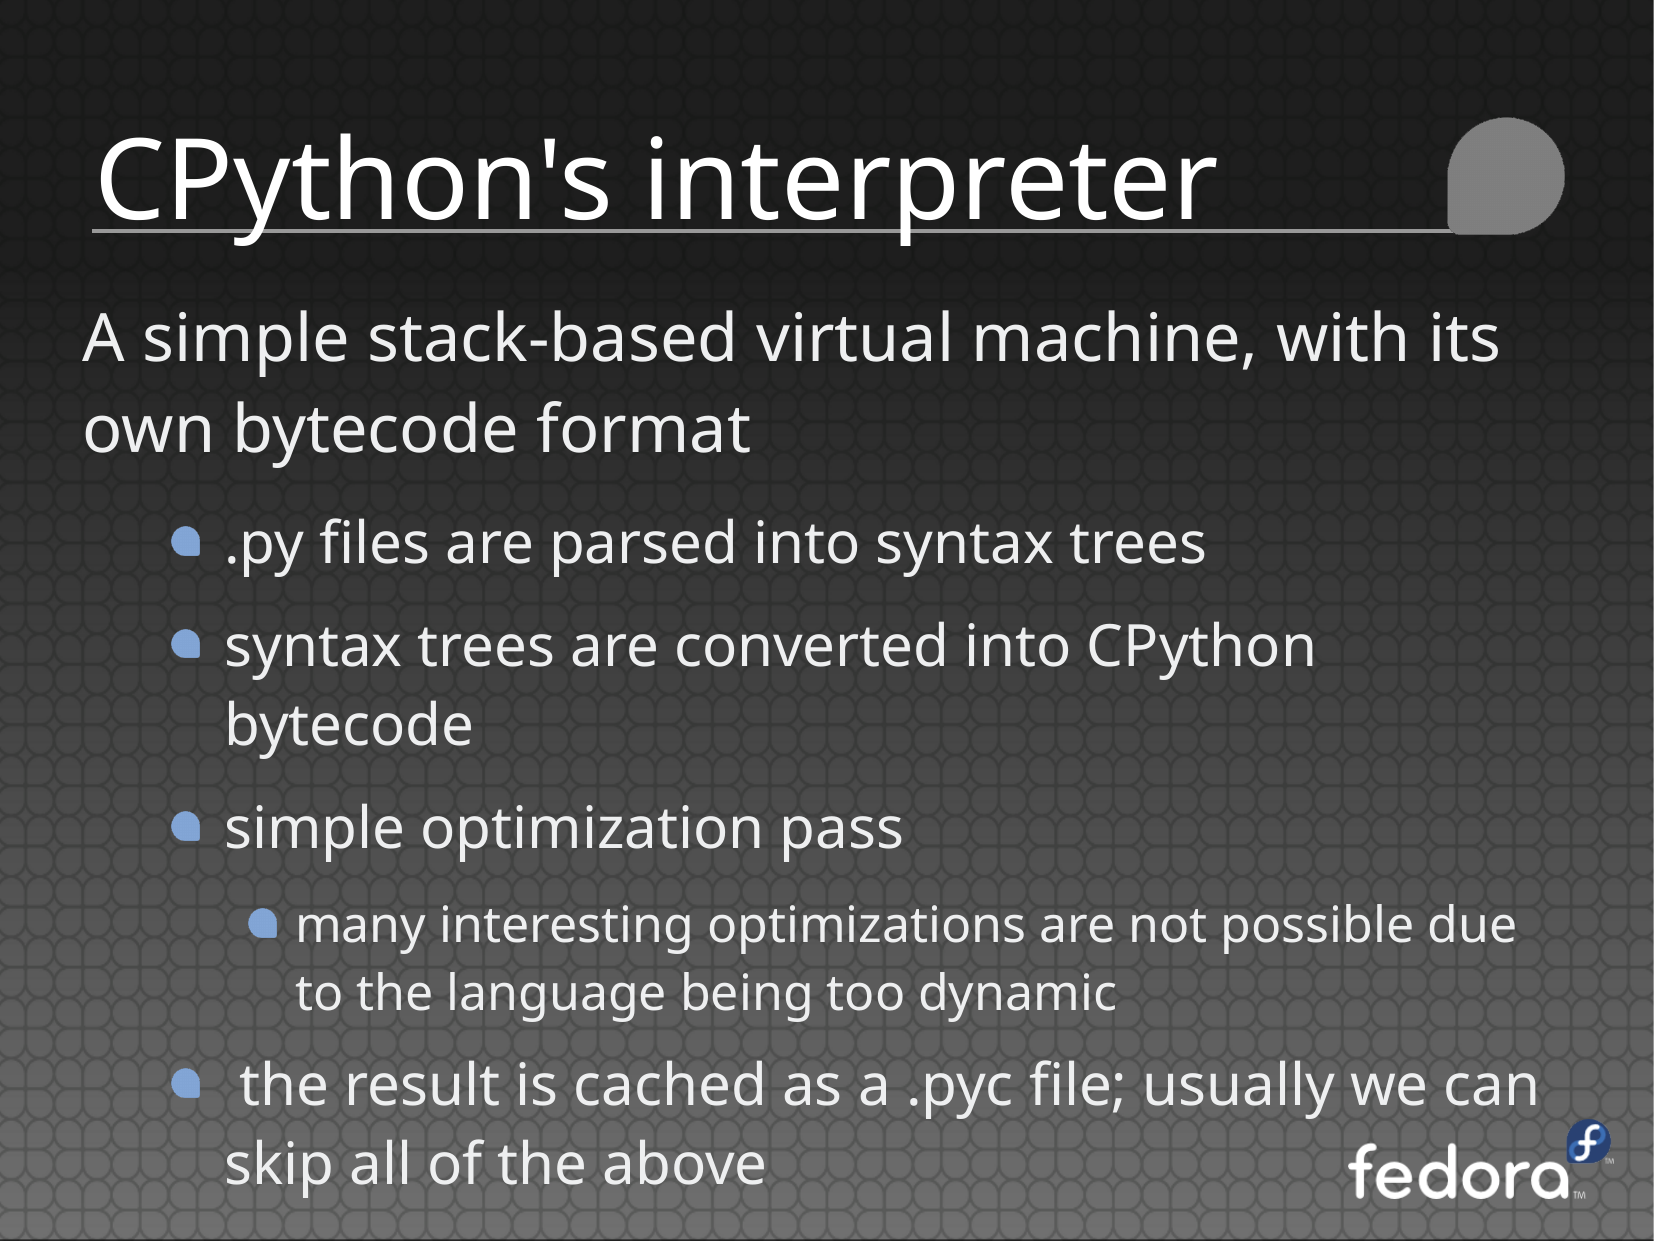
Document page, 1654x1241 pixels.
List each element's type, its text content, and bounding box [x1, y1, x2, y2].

list A simple stack-based virtual machine, with its own bytecode format .py files are parsed into syntax trees syntax trees are converted into CPython bytecode simple optimization pass many interesting optimizations are not possible due to the language being too dynamic the result is cached as a .pyc file; usually we can skip all of the above [82, 290, 1571, 1094]
picture [0, 0, 1654, 1241]
title CPython's interpreter [94, 100, 1426, 251]
